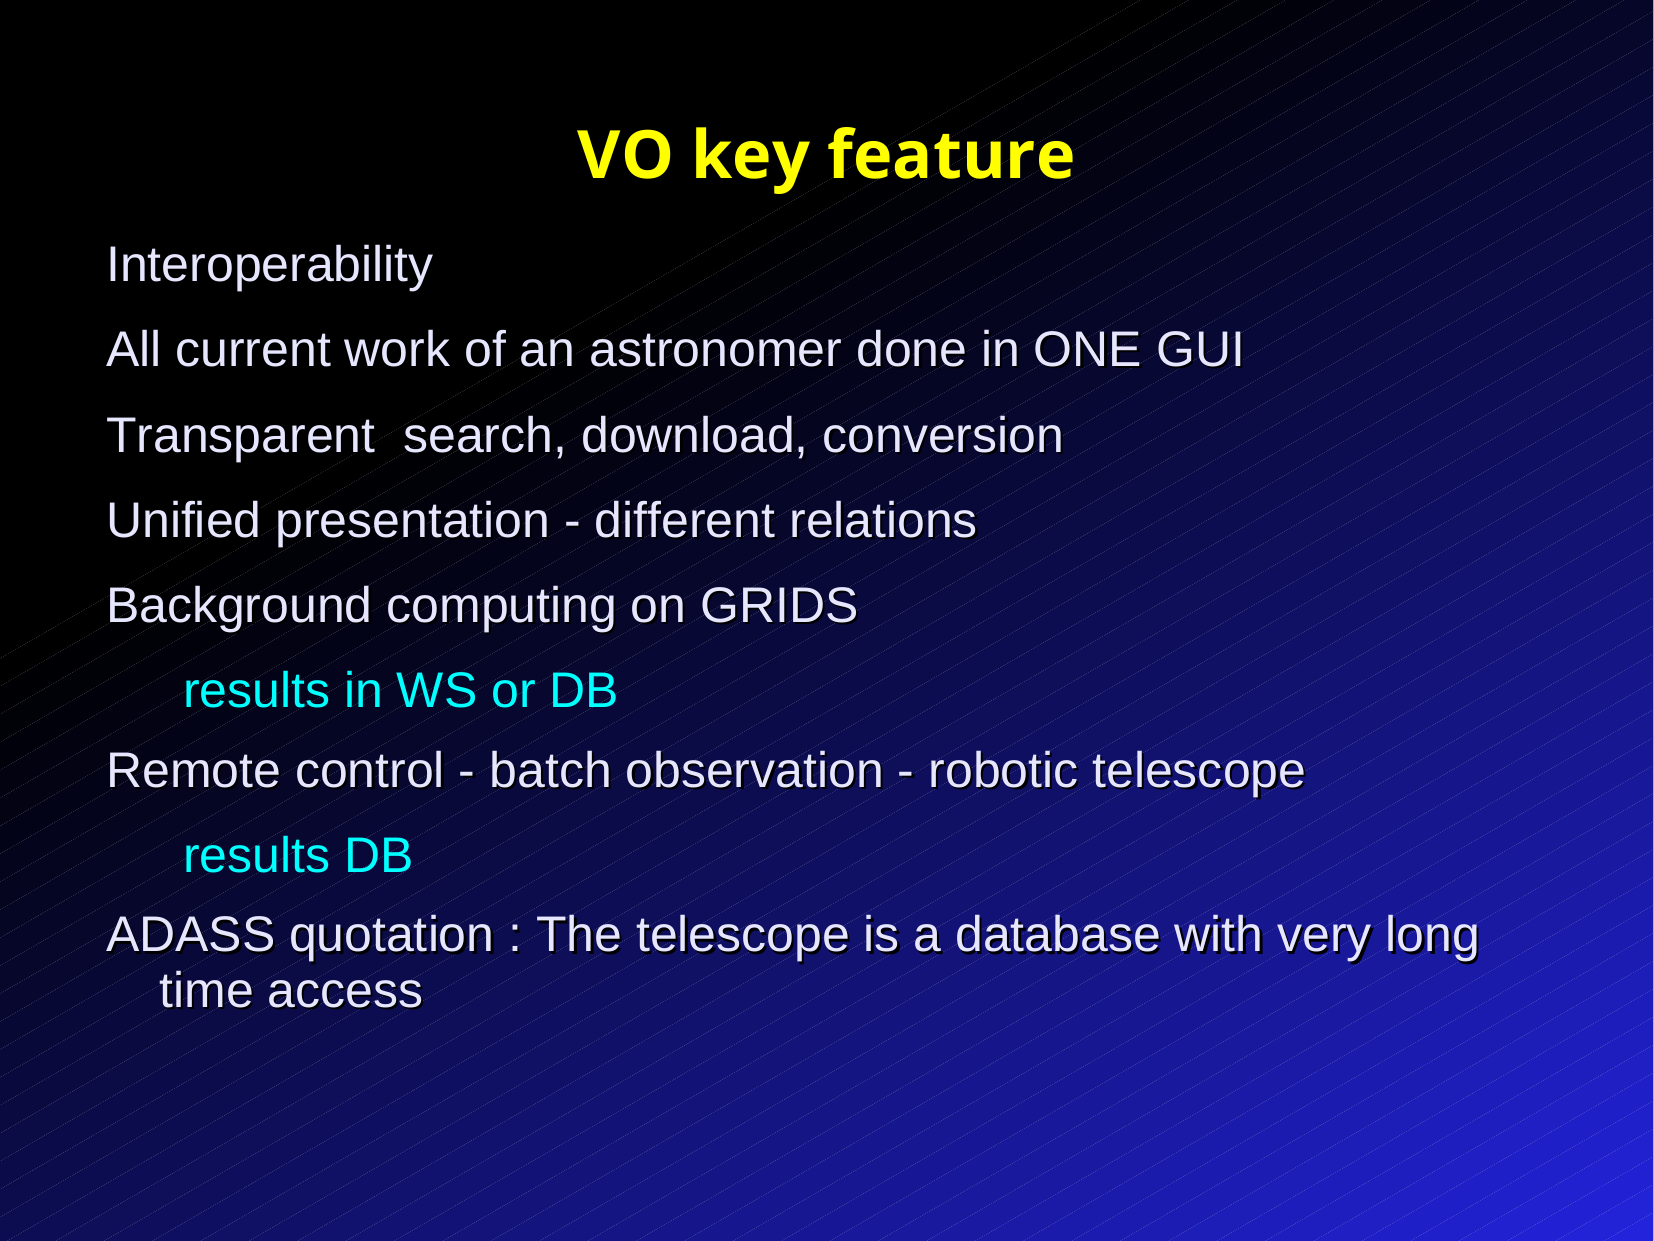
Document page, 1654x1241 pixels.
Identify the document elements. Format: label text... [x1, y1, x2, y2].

list Interoperability All current work of an astronomer done in ONE GUI Transparent search, download, conversion Unified presentation - different relations Background computing on GRIDS results in WS or DB Remote control - batch observation - robotic telescope results DB ADASS quotation : The telescope is a database with very long time access [88, 236, 1577, 1043]
title VO key feature [82, 49, 1571, 257]
